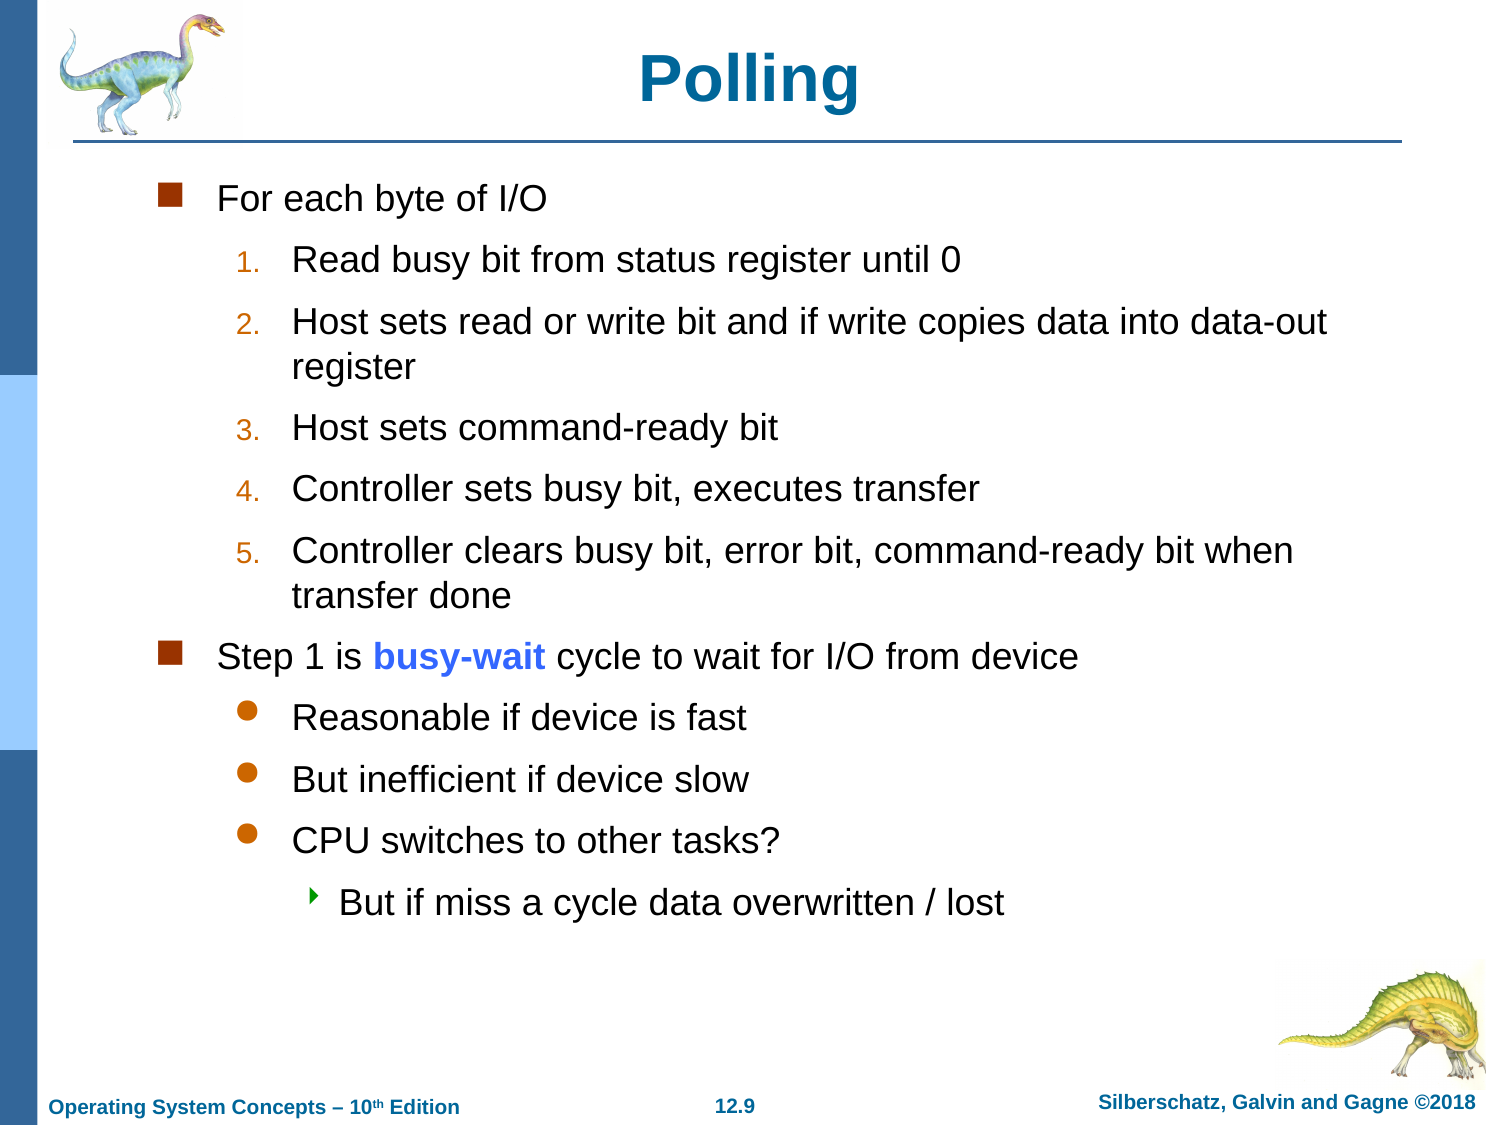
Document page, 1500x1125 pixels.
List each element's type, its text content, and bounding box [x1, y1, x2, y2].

picture [46, 0, 243, 149]
picture [1415, 1094, 1423, 1099]
picture [1275, 959, 1486, 1090]
title Polling [75, 27, 1426, 123]
list For each byte of I/O Read busy bit from status register until 0 Host sets read or write bit and if write copies data into data-out register Host sets command-ready bit Controller sets busy bit, executes transfer Controller clears busy bit, error bit, command-ready bit when transfer done Step 1 is busy-wait cycle to wait for I/O from device Reasonable if device is fast But inefficient if device slow CPU switches to other tasks? But if miss a cycle data overwritten / lost [145, 166, 1415, 1008]
